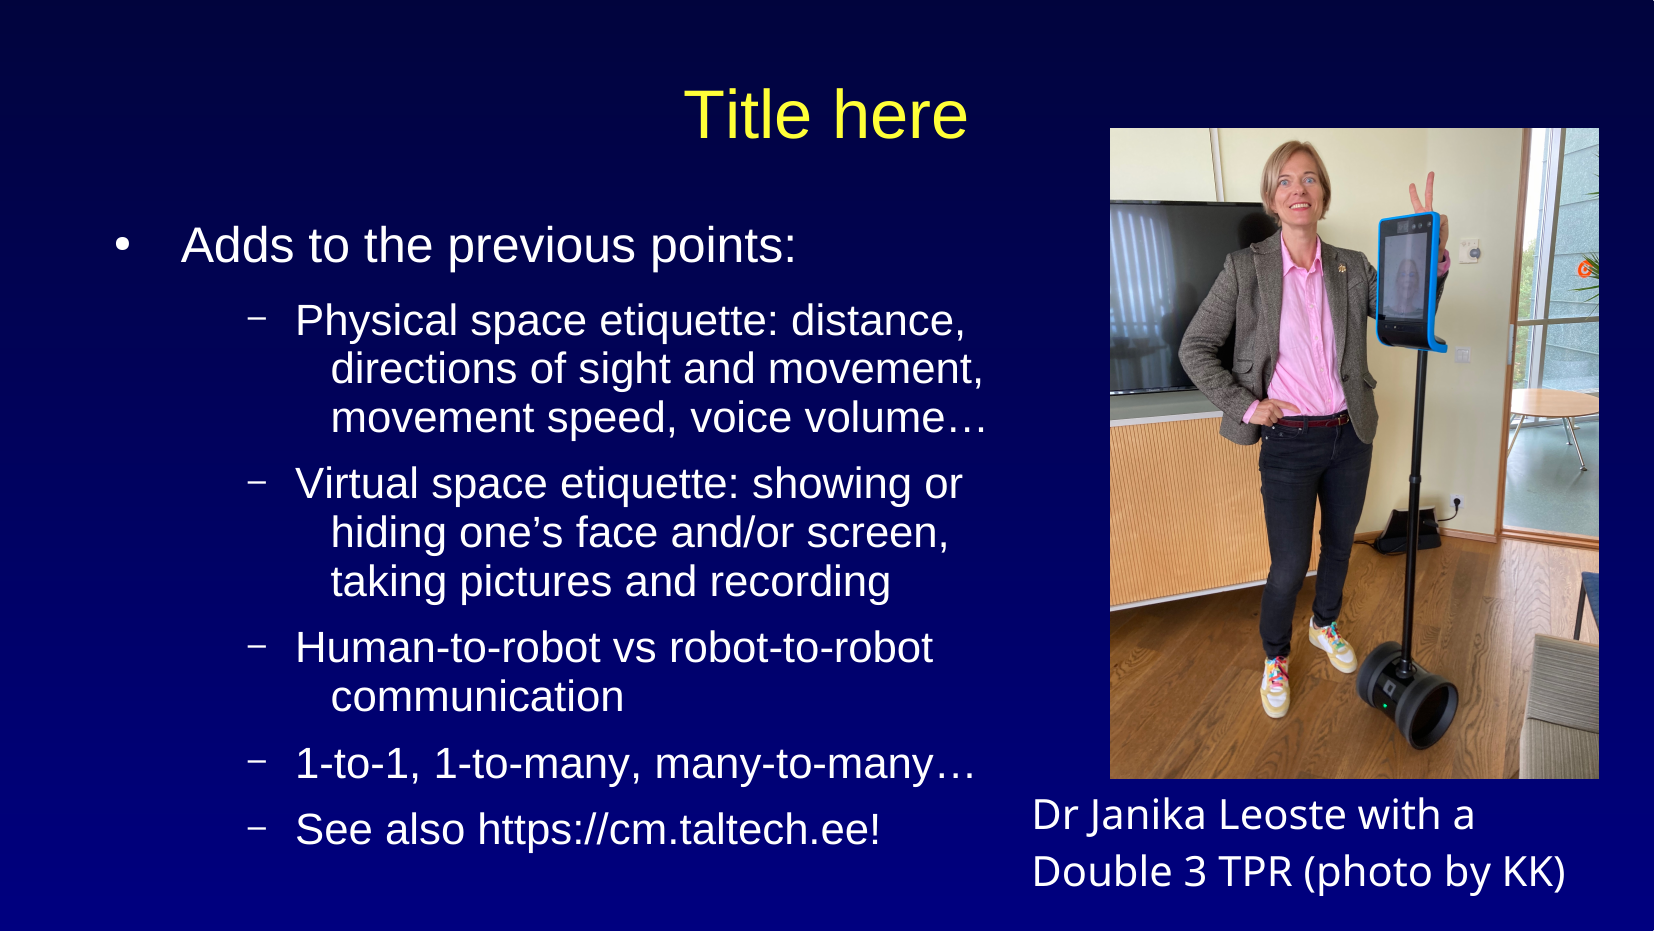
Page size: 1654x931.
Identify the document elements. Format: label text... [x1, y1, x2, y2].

title Title here [82, 37, 1571, 193]
text_box Dr Janika Leoste with a Double 3 TPR (photo by KK) [1031, 784, 1622, 931]
list Adds to the previous points: Physical space etiquette: distance, directions of sight and movement, movement speed, voice volume… Virtual space etiquette: showing or hiding one’s face and/or screen, taking pictures and recording Human-to-robot vs robot-to-robot communication 1-to-1, 1-to-many, many-to-many… See also https://cm.taltech.ee! [82, 217, 1045, 854]
picture [1110, 128, 1599, 779]
